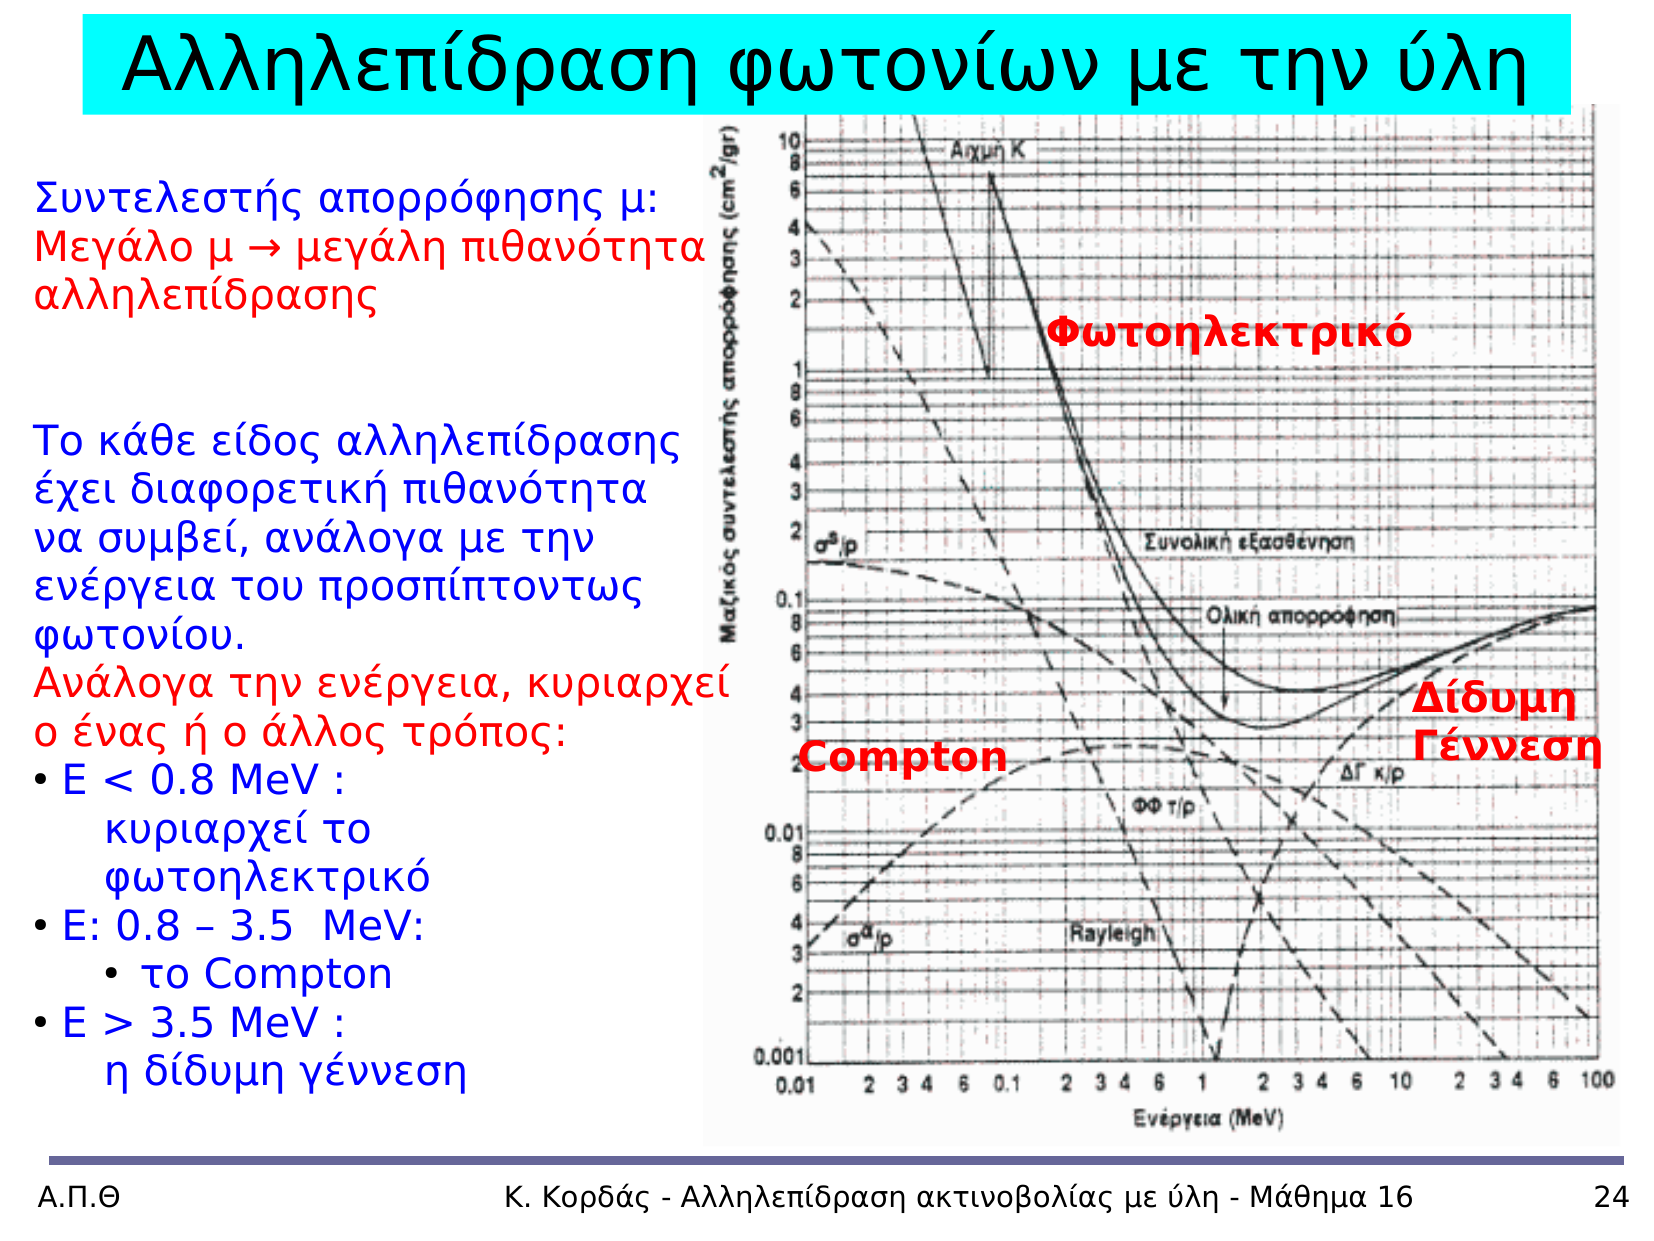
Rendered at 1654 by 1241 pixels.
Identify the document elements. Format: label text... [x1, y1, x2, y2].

picture [703, 104, 1625, 1157]
text_box Compton [782, 725, 1024, 790]
text_box Δίδυμη Γέννεση [1397, 666, 1619, 780]
text_box Φωτοηλεκτρικό [1030, 300, 1429, 364]
text_box Συντελεστής απορρόφησης μ: Μεγάλο μ → μεγάλη πιθανότητα αλληλεπίδρασης Το κάθε είδος αλληλεπίδρασης έχει διαφορετική πιθανότητα να συμβεί, ανάλογα με την ενέργεια του προσπίπτοντως φωτονίου. Ανάλογα την ενέργεια, κυριαρχεί ο ένας ή ο άλλος τρόπος: Ε < 0.8 MeV : κυριαρχεί το φωτοηλεκτρικό Ε: 0.8 – 3.5 MeV: το Compton E > 3.5 MeV : η δίδυμη γέννεση [18, 166, 756, 1113]
title Αλληλεπίδραση φωτονίων με την ύλη [82, 14, 1571, 115]
